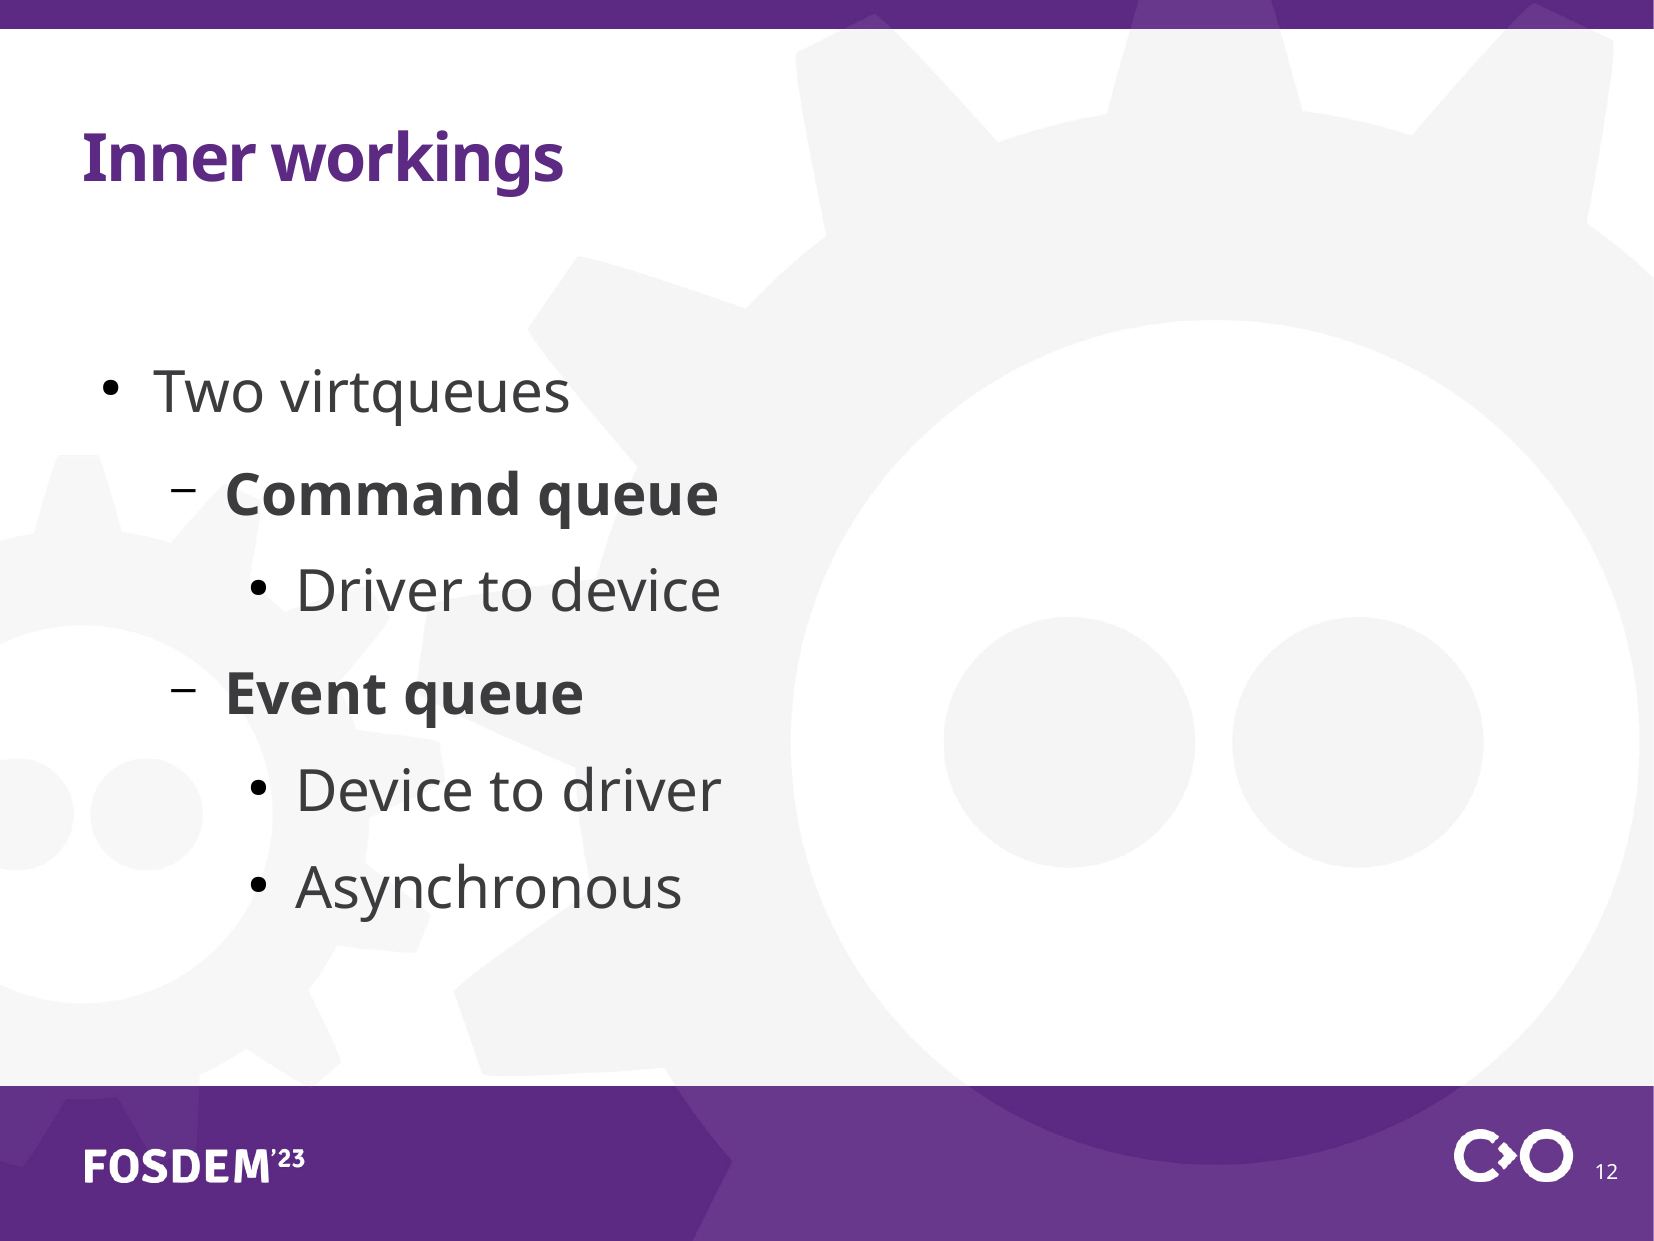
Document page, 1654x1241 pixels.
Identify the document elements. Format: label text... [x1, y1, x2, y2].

picture [0, 0, 1654, 1241]
title Inner workings [82, 47, 1571, 201]
list Two virtqueues Command queue Driver to device Event queue Device to driver Asynchronous [82, 224, 1571, 1052]
